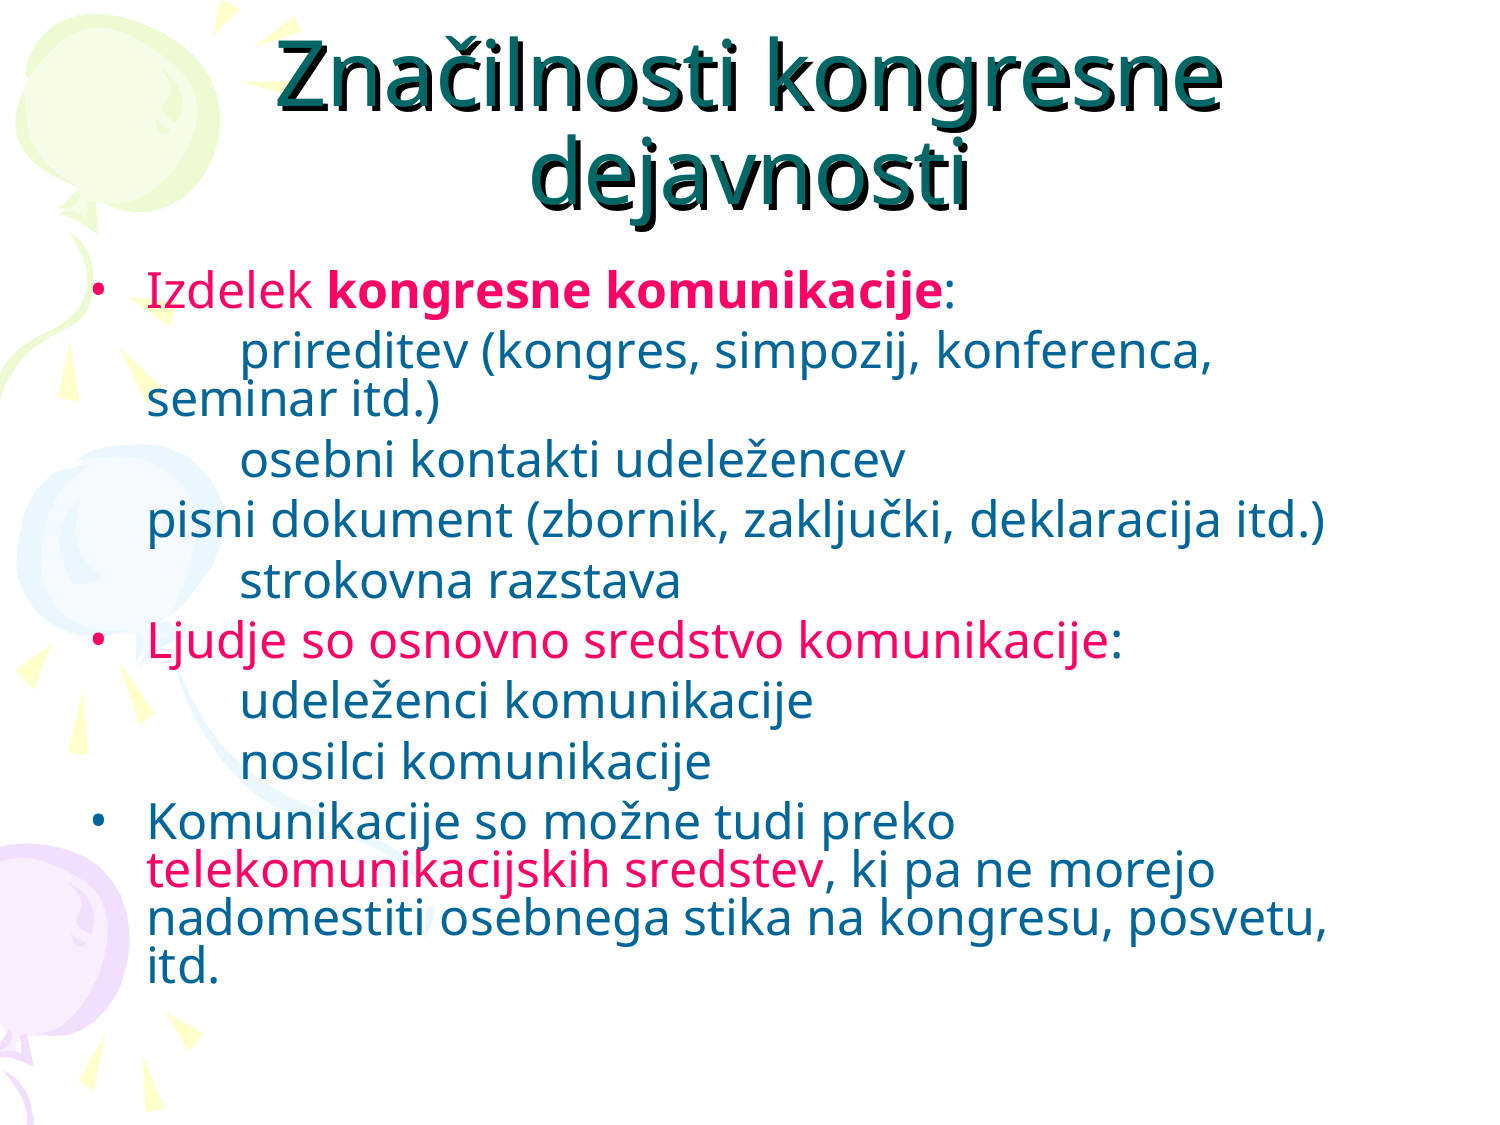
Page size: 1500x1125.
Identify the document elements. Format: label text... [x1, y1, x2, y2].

title Značilnosti kongresne dejavnosti [72, 16, 1426, 233]
list Izdelek kongresne komunikacije: prireditev (kongres, simpozij, konferenca, seminar itd.) osebni kontakti udeležencev pisni dokument (zbornik, zaključki, deklaracija itd.) strokovna razstava Ljudje so osnovno sredstvo komunikacije: udeleženci komunikacije nosilci komunikacije Komunikacije so možne tudi preko telekomunikacijskih sredstev, ki pa ne morejo nadomestiti osebnega stika na kongresu, posvetu, itd. [75, 262, 1426, 994]
